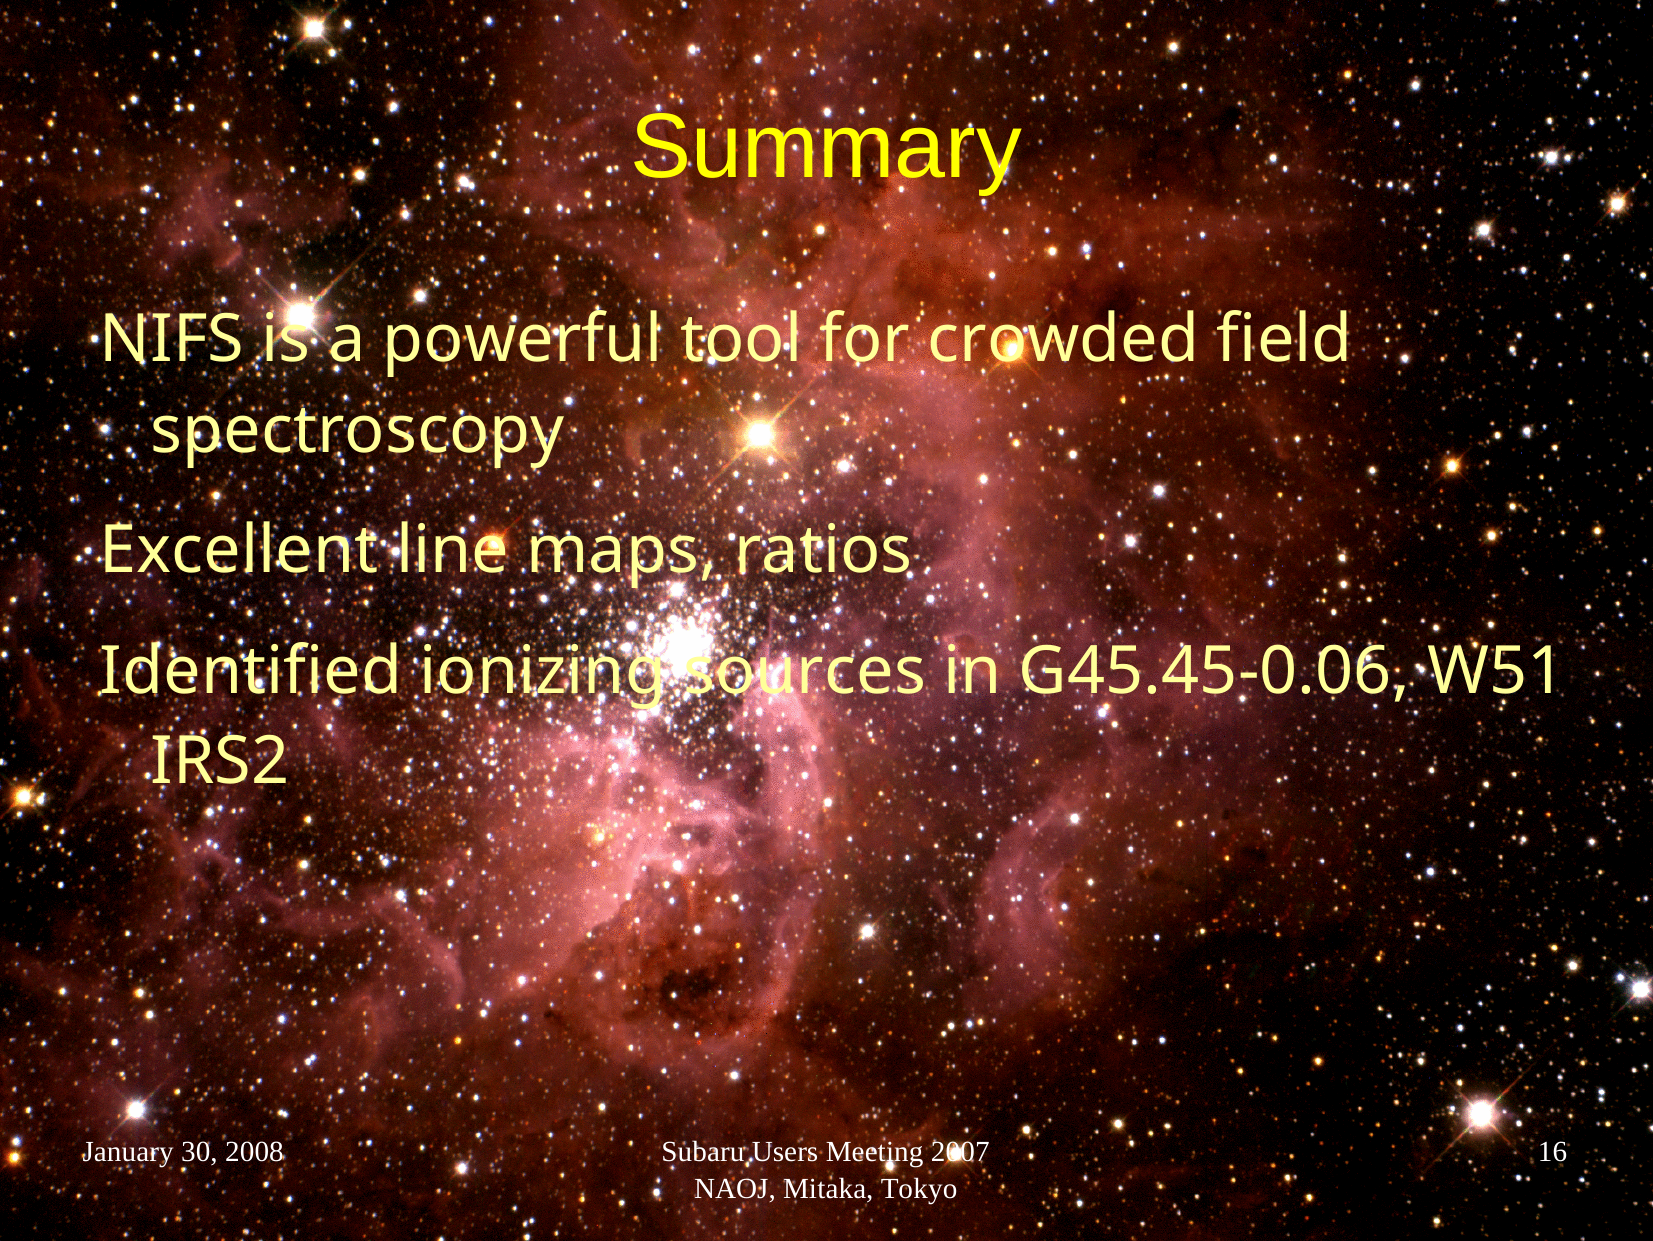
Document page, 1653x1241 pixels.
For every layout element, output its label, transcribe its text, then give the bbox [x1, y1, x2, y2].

picture [0, 0, 1653, 1241]
list NIFS is a powerful tool for crowded field spectroscopy Excellent line maps, ratios Identified ionizing sources in G45.45-0.06, W51 IRS2 [82, 290, 1571, 1129]
title Summary [82, 0, 1571, 290]
